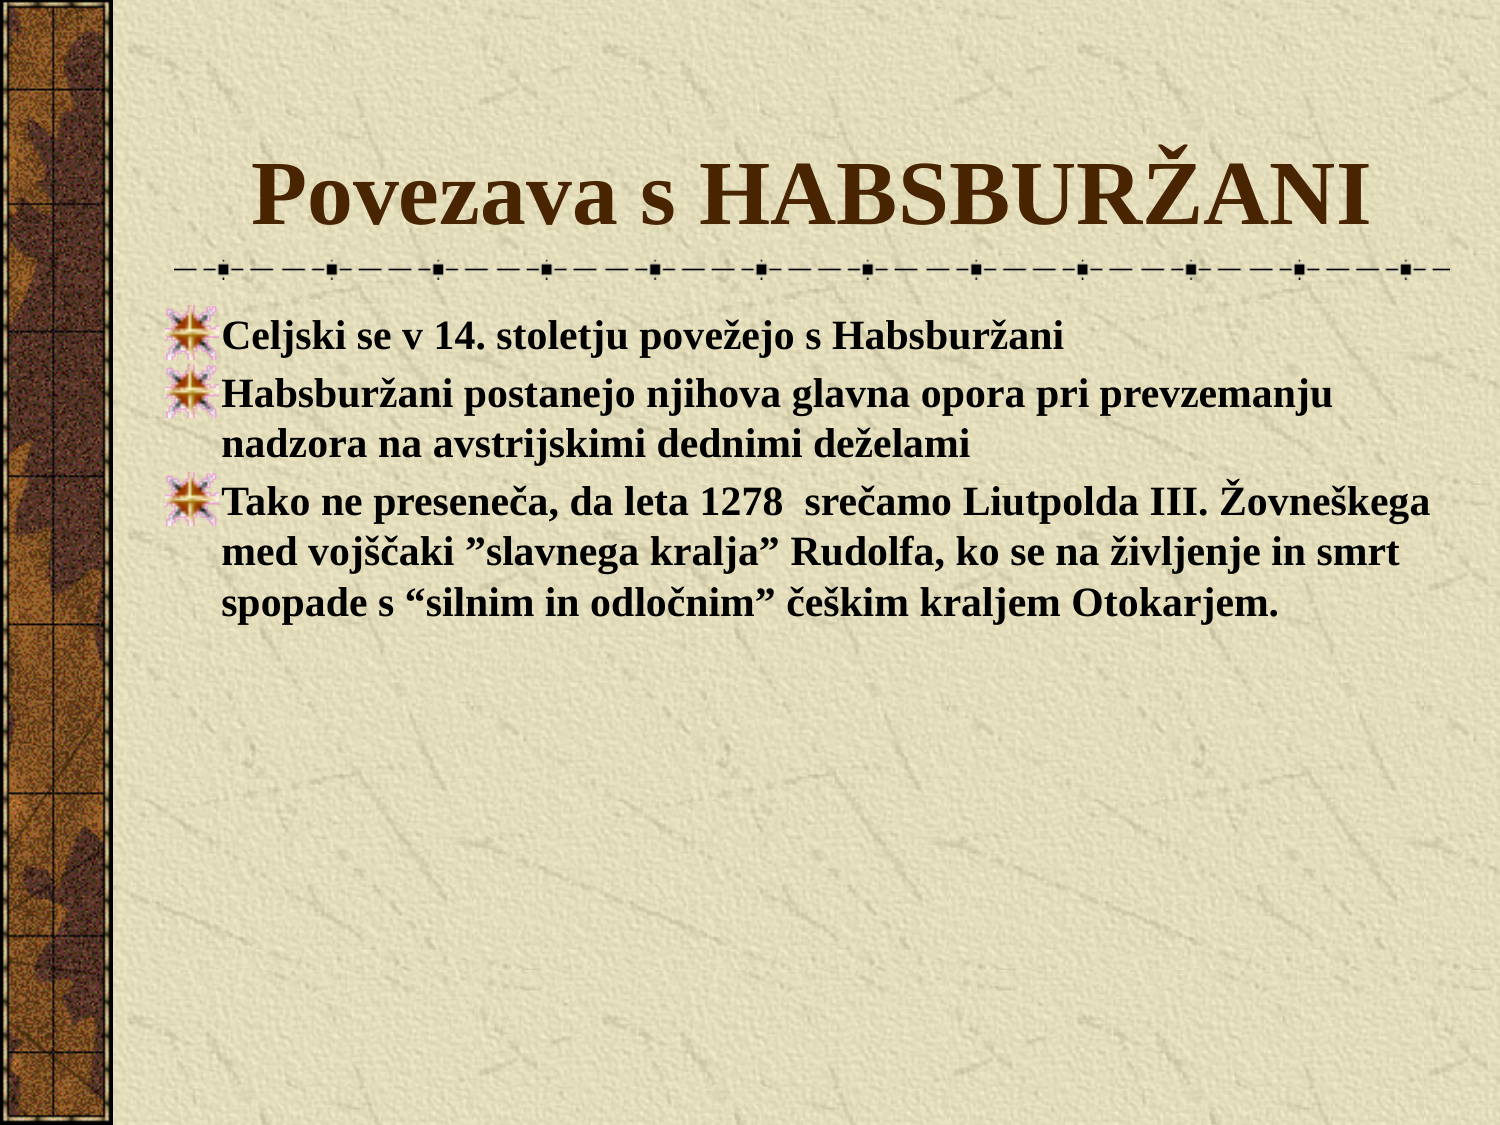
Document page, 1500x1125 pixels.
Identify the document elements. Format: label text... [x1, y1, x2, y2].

title Povezava s HABSBURŽANI [174, 62, 1450, 250]
picture [0, 0, 1500, 1125]
list Celjski se v 14. stoletju povežejo s Habsburžani Habsburžani postanejo njihova glavna opora pri prevzemanju nadzora na avstrijskimi dednimi deželami Tako ne preseneča, da leta 1278 srečamo Liutpolda III. Žovneškega med vojščaki ”slavnega kralja” Rudolfa, ko se na življenje in smrt spopade s “silnim in odločnim” češkim kraljem Otokarjem. [150, 299, 1463, 975]
